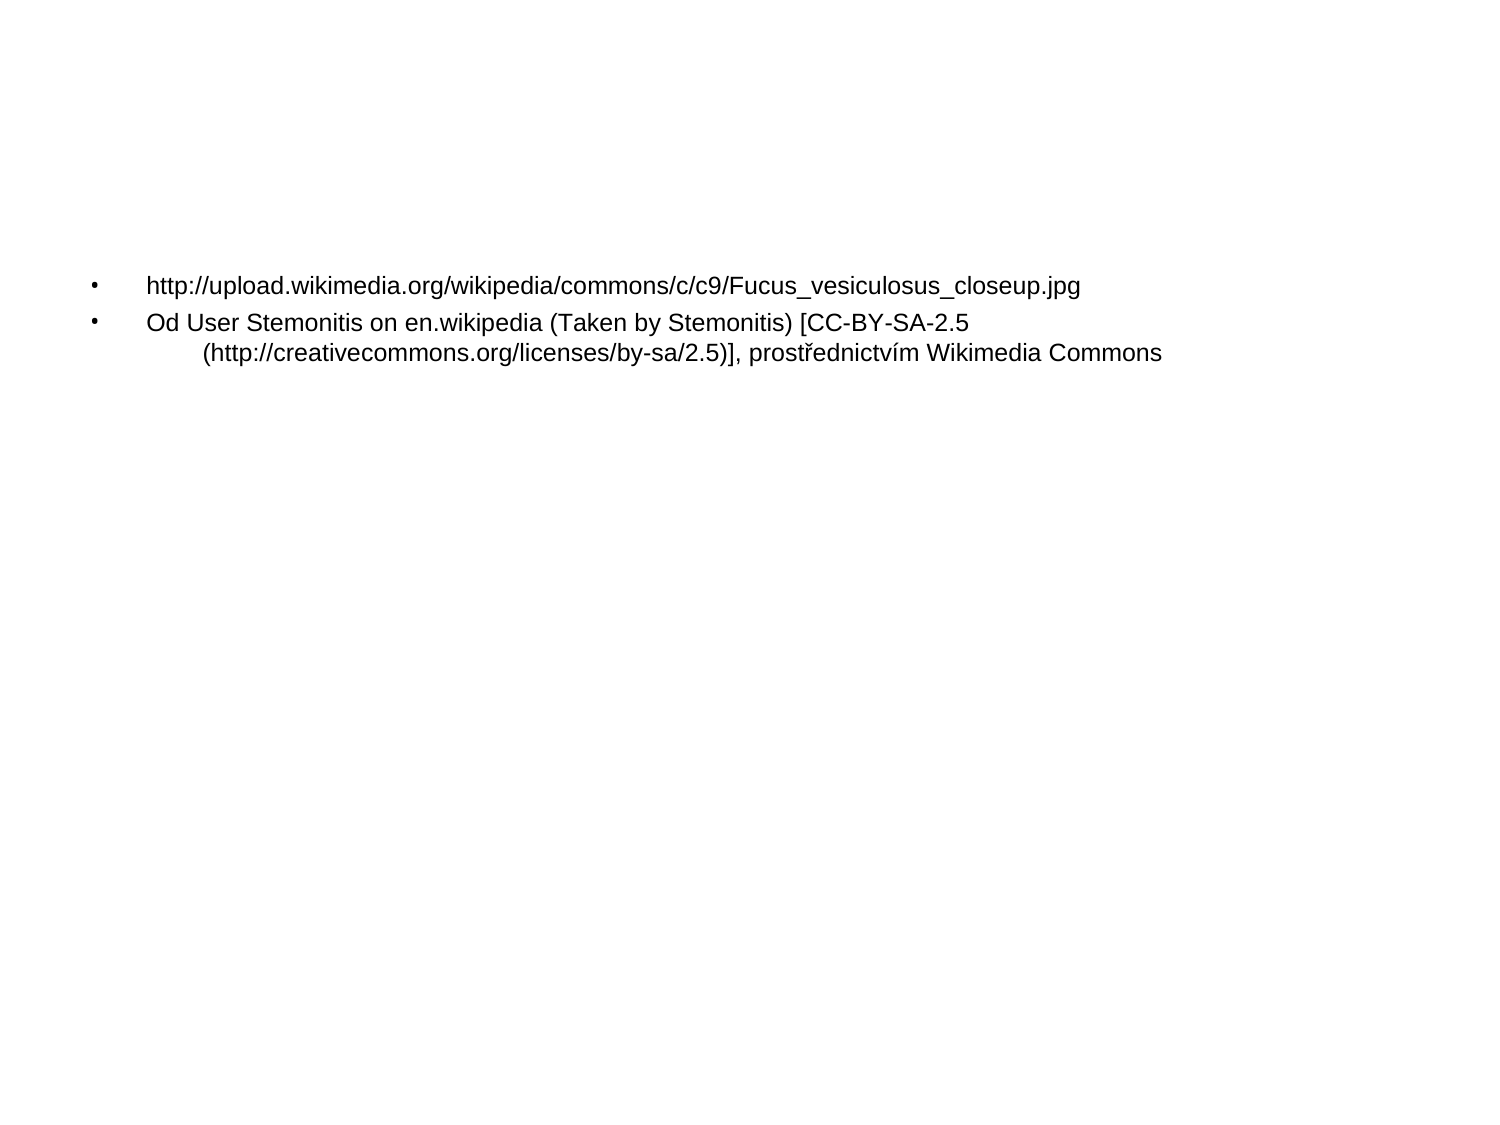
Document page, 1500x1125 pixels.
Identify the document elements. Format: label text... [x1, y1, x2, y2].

list http://upload.wikimedia.org/wikipedia/commons/c/c9/Fucus_vesiculosus_closeup.jpg Od User Stemonitis on en.wikipedia (Taken by Stemonitis) [CC-BY-SA-2.5 (http://creativecommons.org/licenses/by-sa/2.5)], prostřednictvím Wikimedia Commons [75, 262, 1426, 1005]
